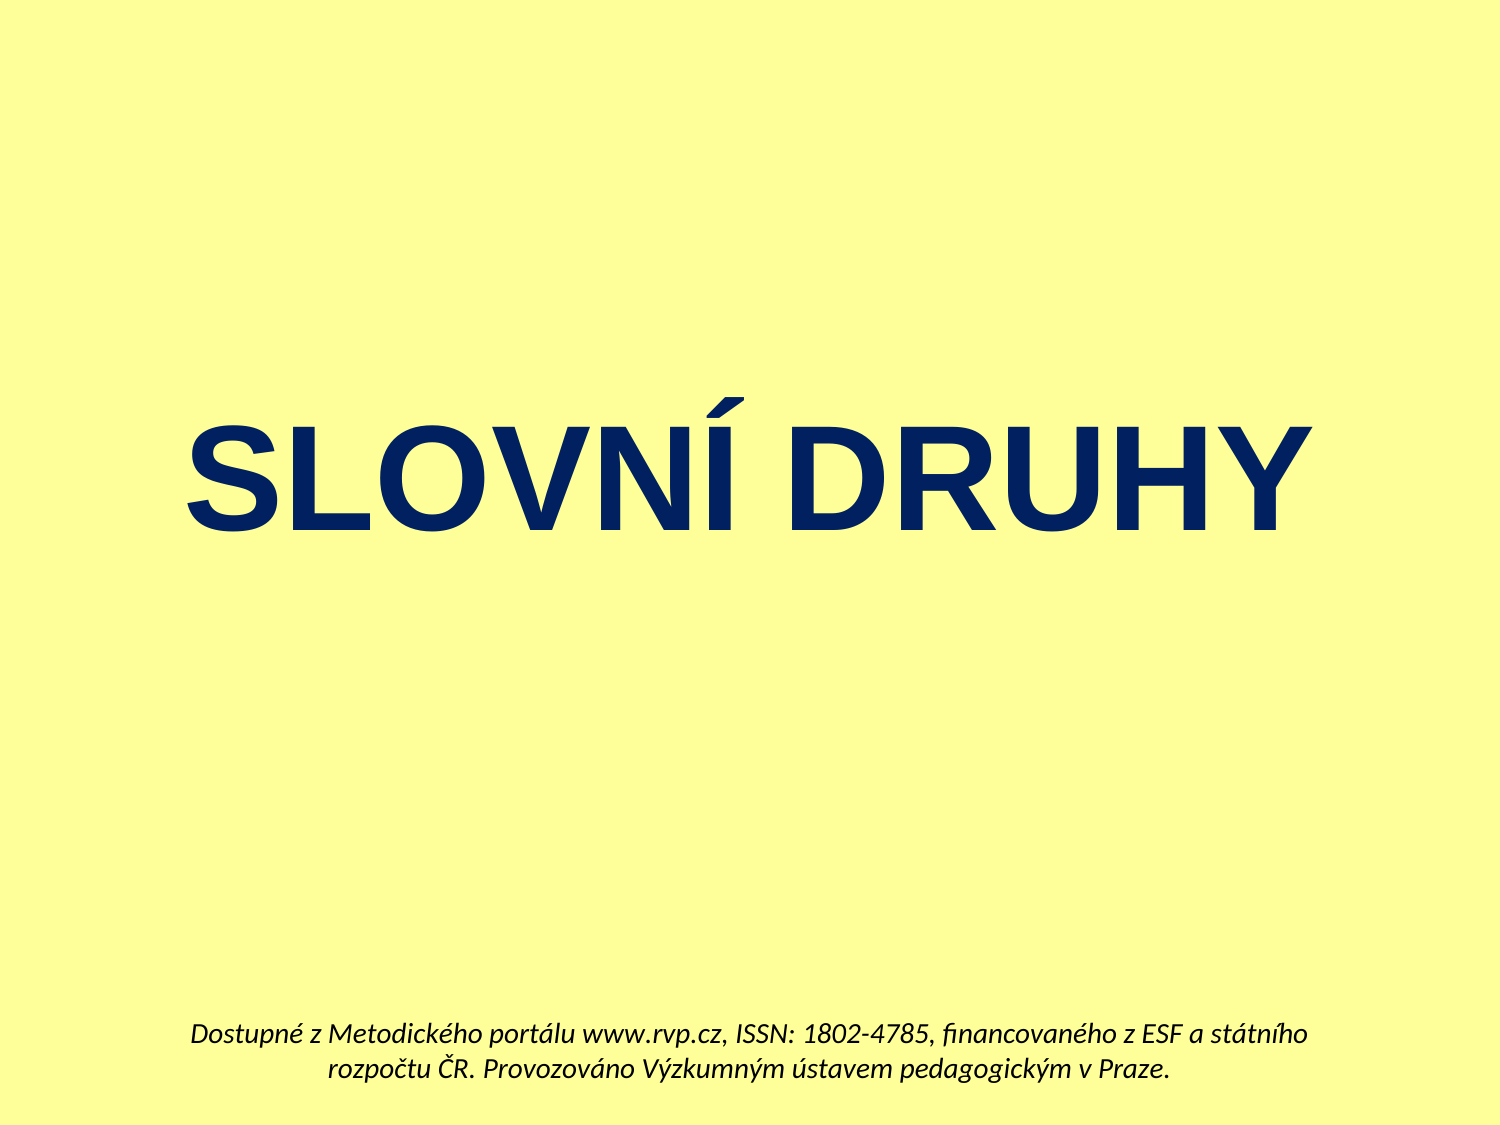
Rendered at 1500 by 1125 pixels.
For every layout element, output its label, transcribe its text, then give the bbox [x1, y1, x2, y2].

title SLOVNÍ DRUHY [112, 349, 1388, 591]
text_box Dostupné z Metodického portálu www.rvp.cz, ISSN: 1802-4785, financovaného z ESF a státního rozpočtu ČR. Provozováno Výzkumným ústavem pedagogickým v Praze. [128, 1019, 1372, 1080]
